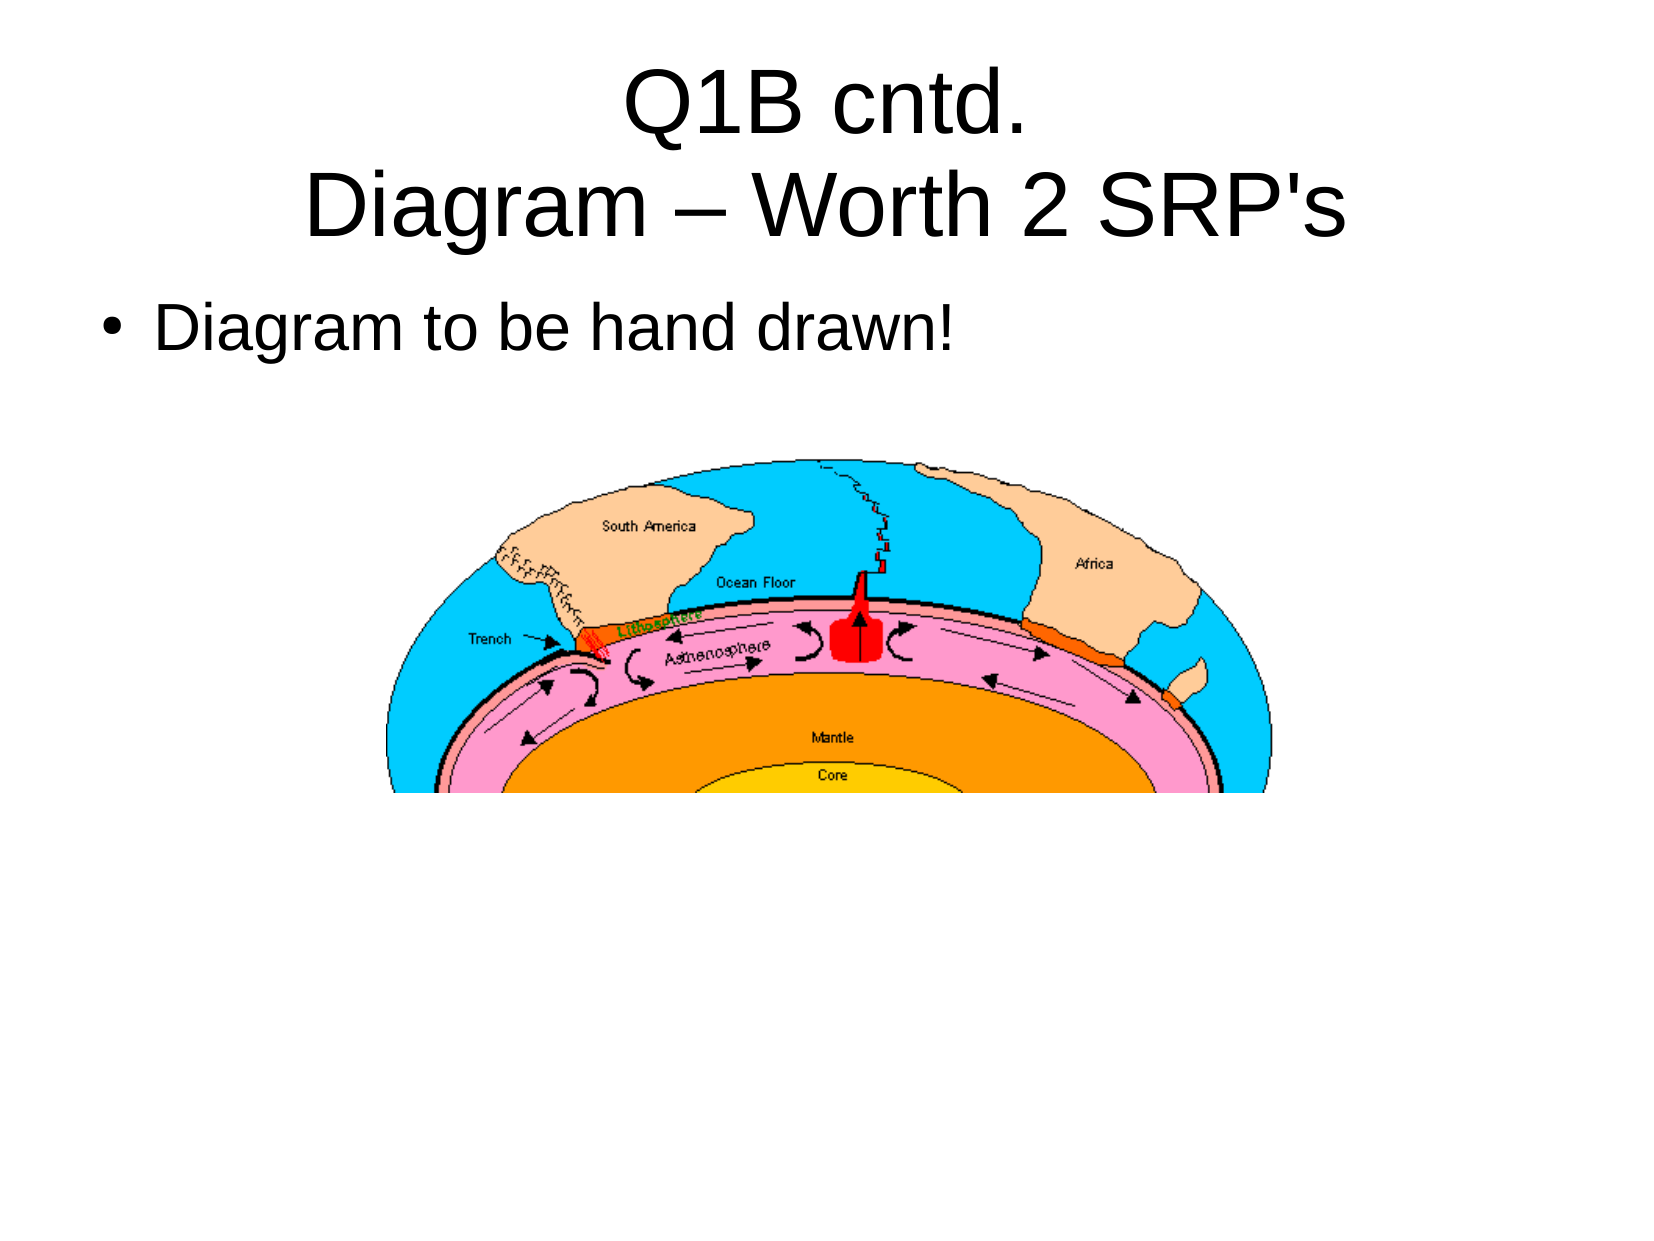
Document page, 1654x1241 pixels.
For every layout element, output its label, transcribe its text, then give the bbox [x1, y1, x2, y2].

picture [386, 757, 394, 793]
picture [386, 447, 1274, 793]
title Q1B cntd. Diagram – Worth 2 SRP's [82, 50, 1571, 256]
list Diagram to be hand drawn! [82, 290, 1571, 1094]
picture [547, 638, 557, 647]
